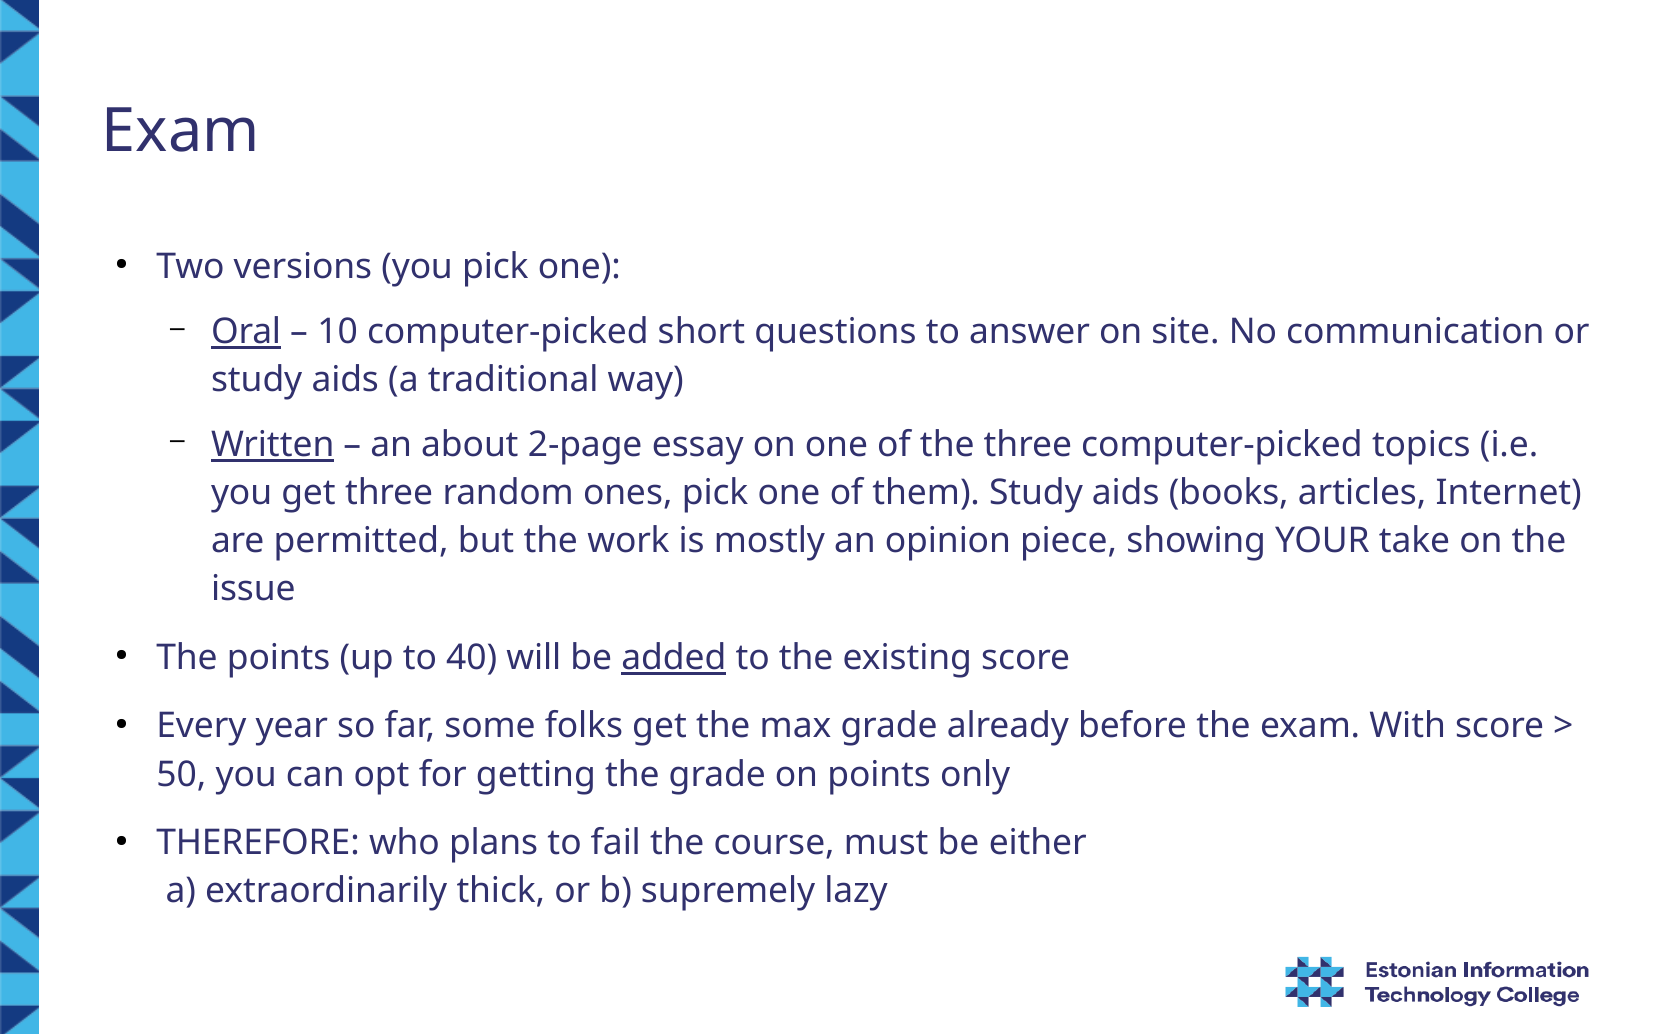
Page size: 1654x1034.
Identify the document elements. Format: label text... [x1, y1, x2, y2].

list Two versions (you pick one): Oral – 10 computer-picked short questions to answer on site. No communication or study aids (a traditional way) Written – an about 2-page essay on one of the three computer-picked topics (i.e. you get three random ones, pick one of them). Study aids (books, articles, Internet) are permitted, but the work is mostly an opinion piece, showing YOUR take on the issue The points (up to 40) will be added to the existing score Every year so far, some folks get the max grade already before the exam. With score > 50, you can opt for getting the grade on points only THEREFORE: who plans to fail the course, must be either a) extraordinarily thick, or b) supremely lazy [101, 241, 1591, 924]
title Exam [101, 41, 1224, 214]
